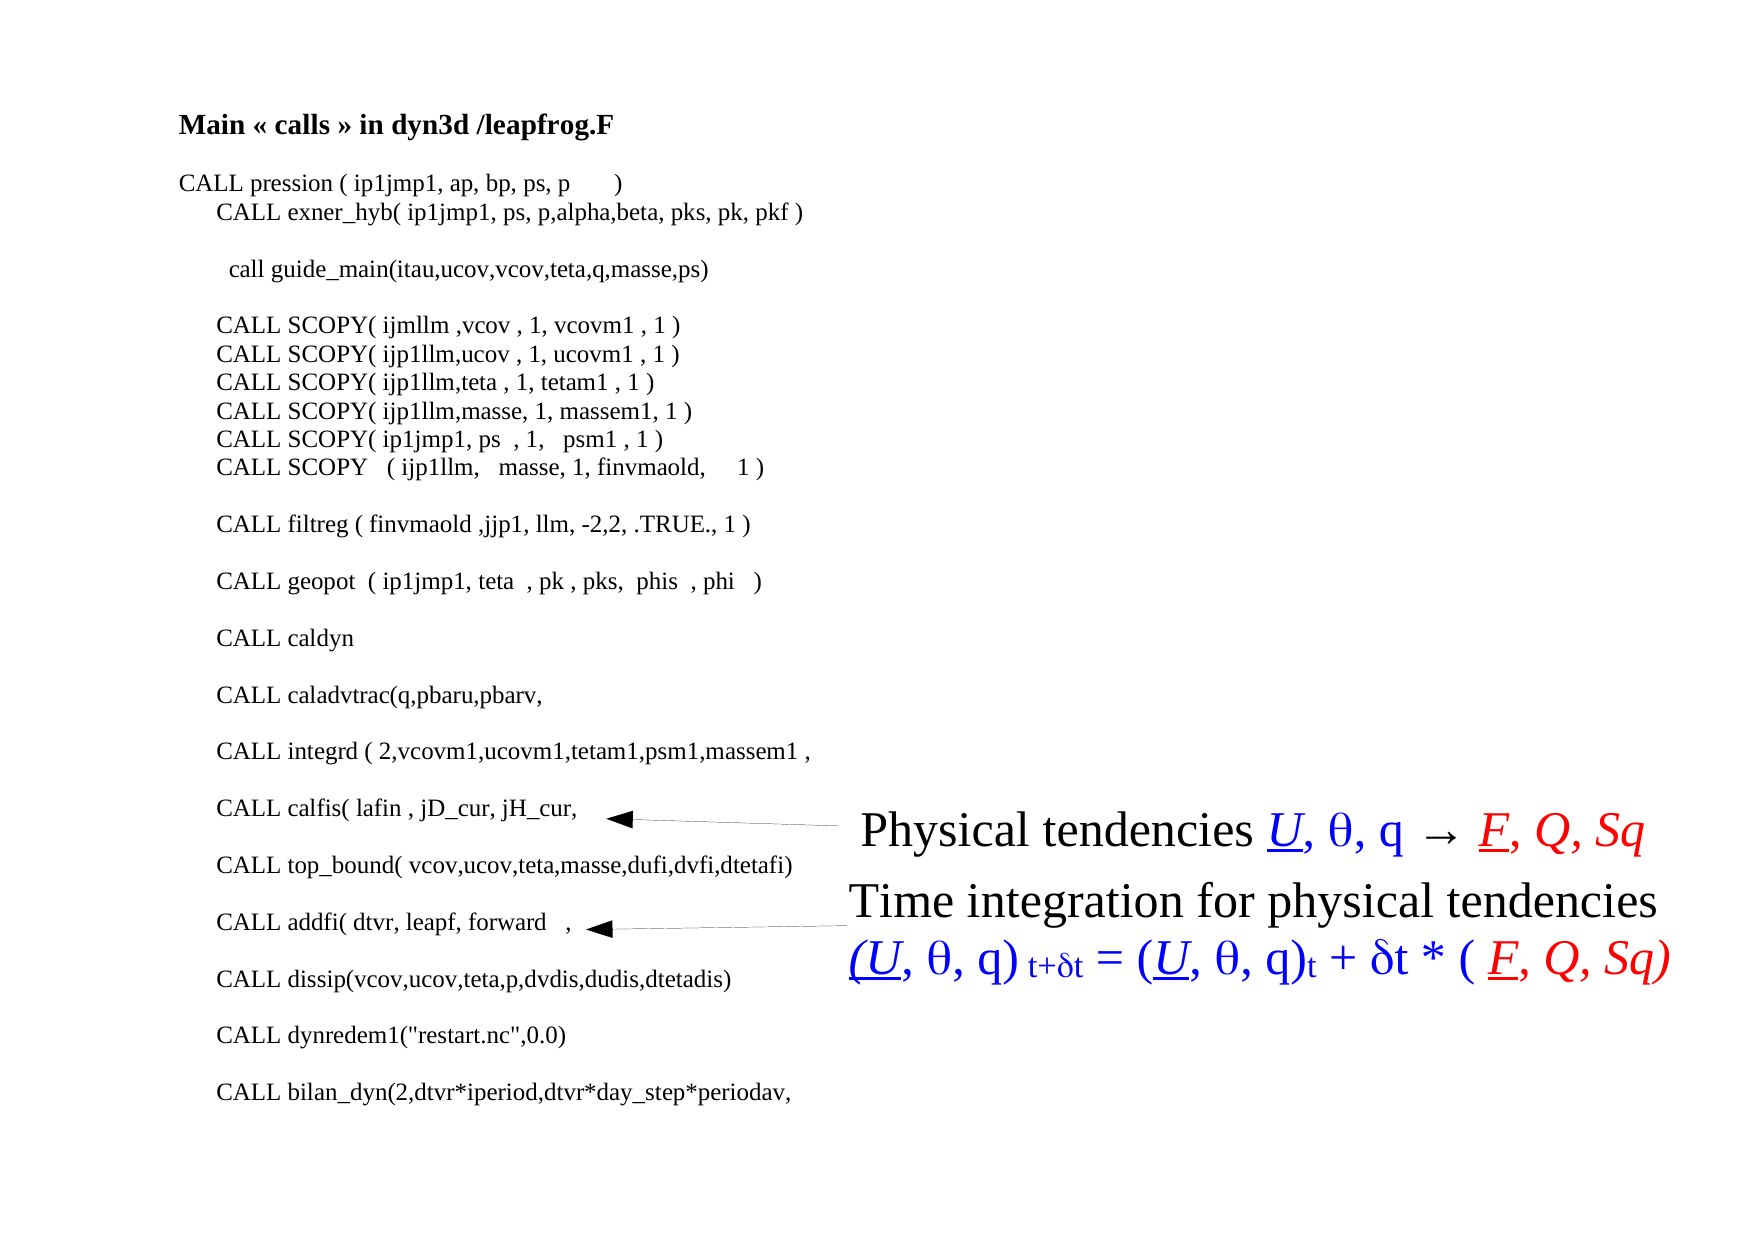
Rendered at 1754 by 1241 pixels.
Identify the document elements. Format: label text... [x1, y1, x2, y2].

text_box Time integration for physical tendencies (U, q, q) t+dt = (U, q, q)t + dt * ( F, Q, Sq) [833, 864, 1708, 975]
text_box Physical tendencies U, q, q → F, Q, Sq [845, 793, 1725, 904]
text_box Main « calls » in dyn3d /leapfrog.F CALL pression ( ip1jmp1, ap, bp, ps, p ) CALL exner_hyb( ip1jmp1, ps, p,alpha,beta, pks, pk, pkf ) call guide_main(itau,ucov,vcov,teta,q,masse,ps) CALL SCOPY( ijmllm ,vcov , 1, vcovm1 , 1 ) CALL SCOPY( ijp1llm,ucov , 1, ucovm1 , 1 ) CALL SCOPY( ijp1llm,teta , 1, tetam1 , 1 ) CALL SCOPY( ijp1llm,masse, 1, massem1, 1 ) CALL SCOPY( ip1jmp1, ps , 1, psm1 , 1 ) CALL SCOPY ( ijp1llm, masse, 1, finvmaold, 1 ) CALL filtreg ( finvmaold ,jjp1, llm, -2,2, .TRUE., 1 ) CALL geopot ( ip1jmp1, teta , pk , pks, phis , phi ) CALL caldyn CALL caladvtrac(q,pbaru,pbarv, CALL integrd ( 2,vcovm1,ucovm1,tetam1,psm1,massem1 , CALL calfis( lafin , jD_cur, jH_cur, CALL top_bound( vcov,ucov,teta,masse,dufi,dvfi,dtetafi) CALL addfi( dtvr, leapf, forward , CALL dissip(vcov,ucov,teta,p,dvdis,dudis,dtetadis) CALL dynredem1("restart.nc",0.0) CALL bilan_dyn(2,dtvr*iperiod,dtvr*day_step*periodav, [163, 100, 1462, 1152]
